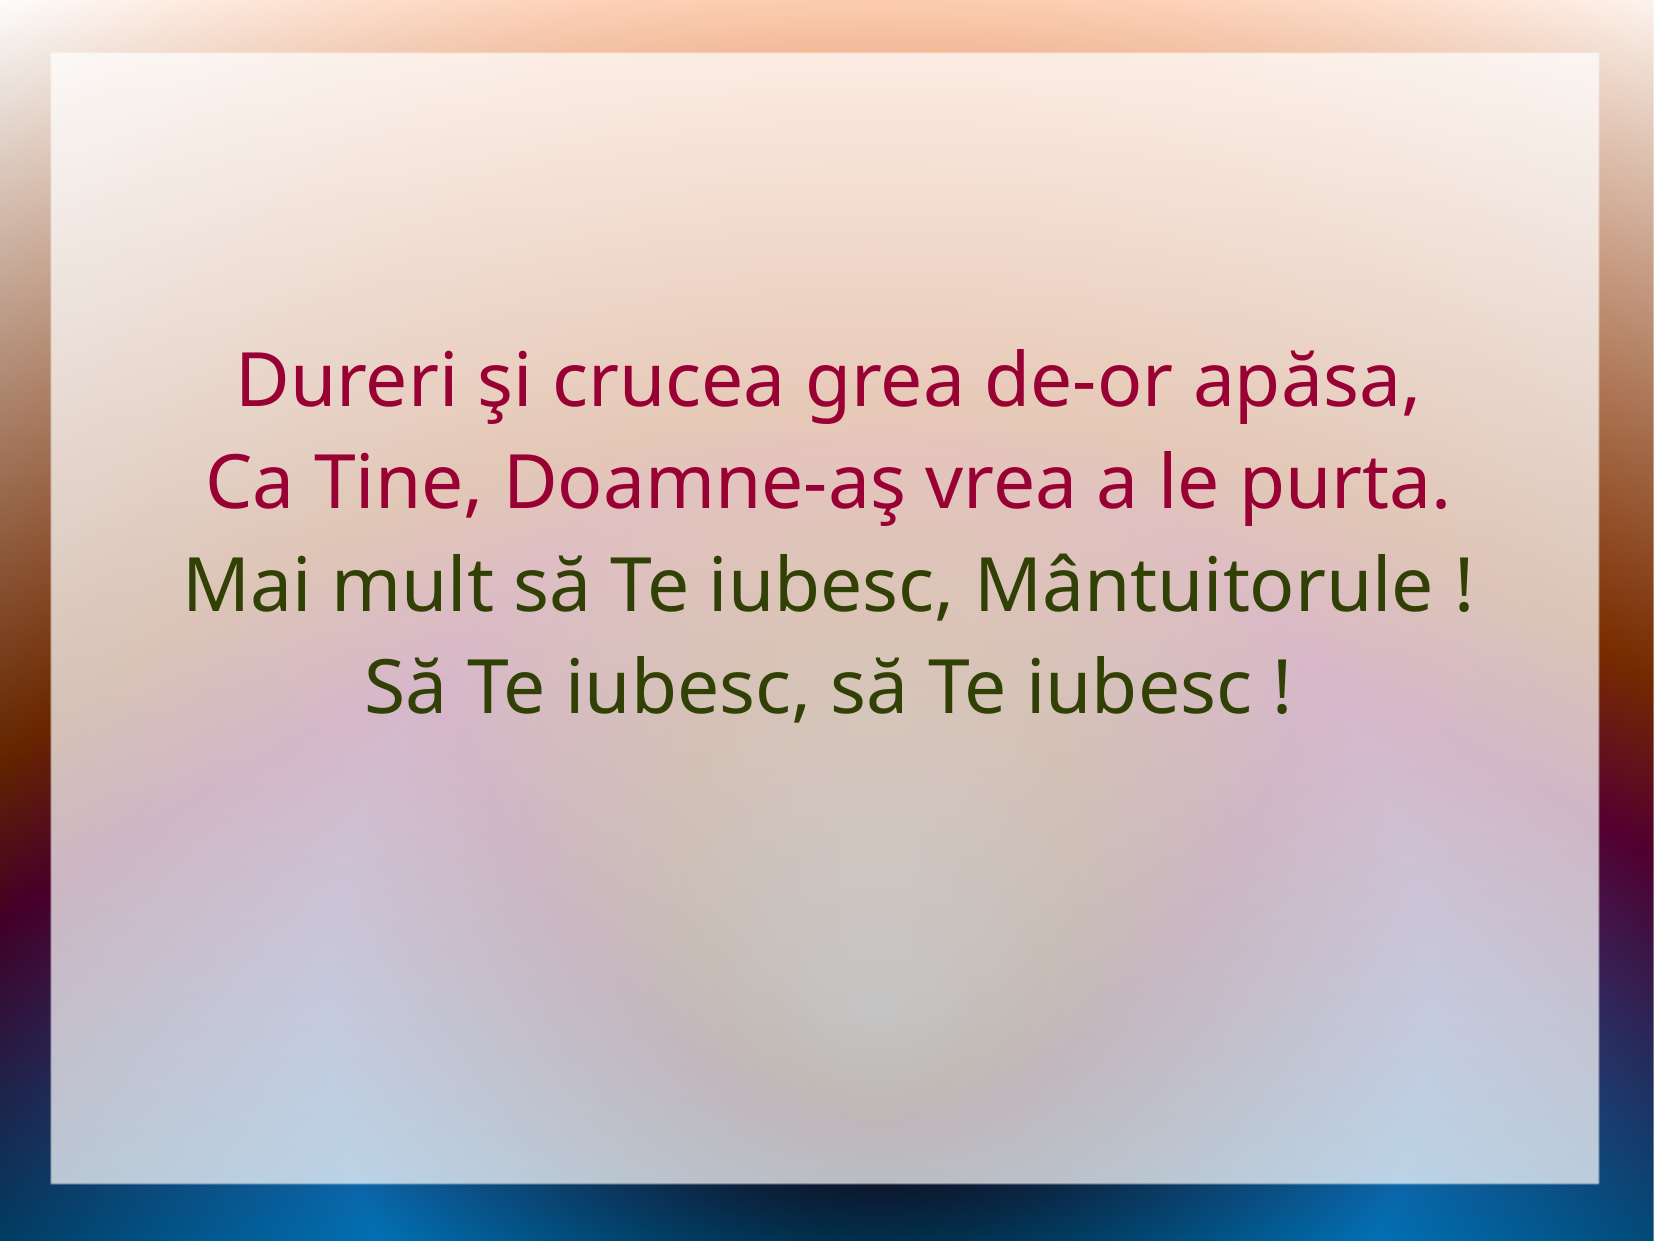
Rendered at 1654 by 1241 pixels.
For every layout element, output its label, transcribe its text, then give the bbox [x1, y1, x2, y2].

text_box Dureri şi crucea grea de-or apăsa, Ca Tine, Doamne-aş vrea a le purta. Mai mult să Te iubesc, Mântuitorule ! Să Te iubesc, să Te iubesc ! [139, 319, 1518, 696]
picture [0, 0, 1654, 1241]
